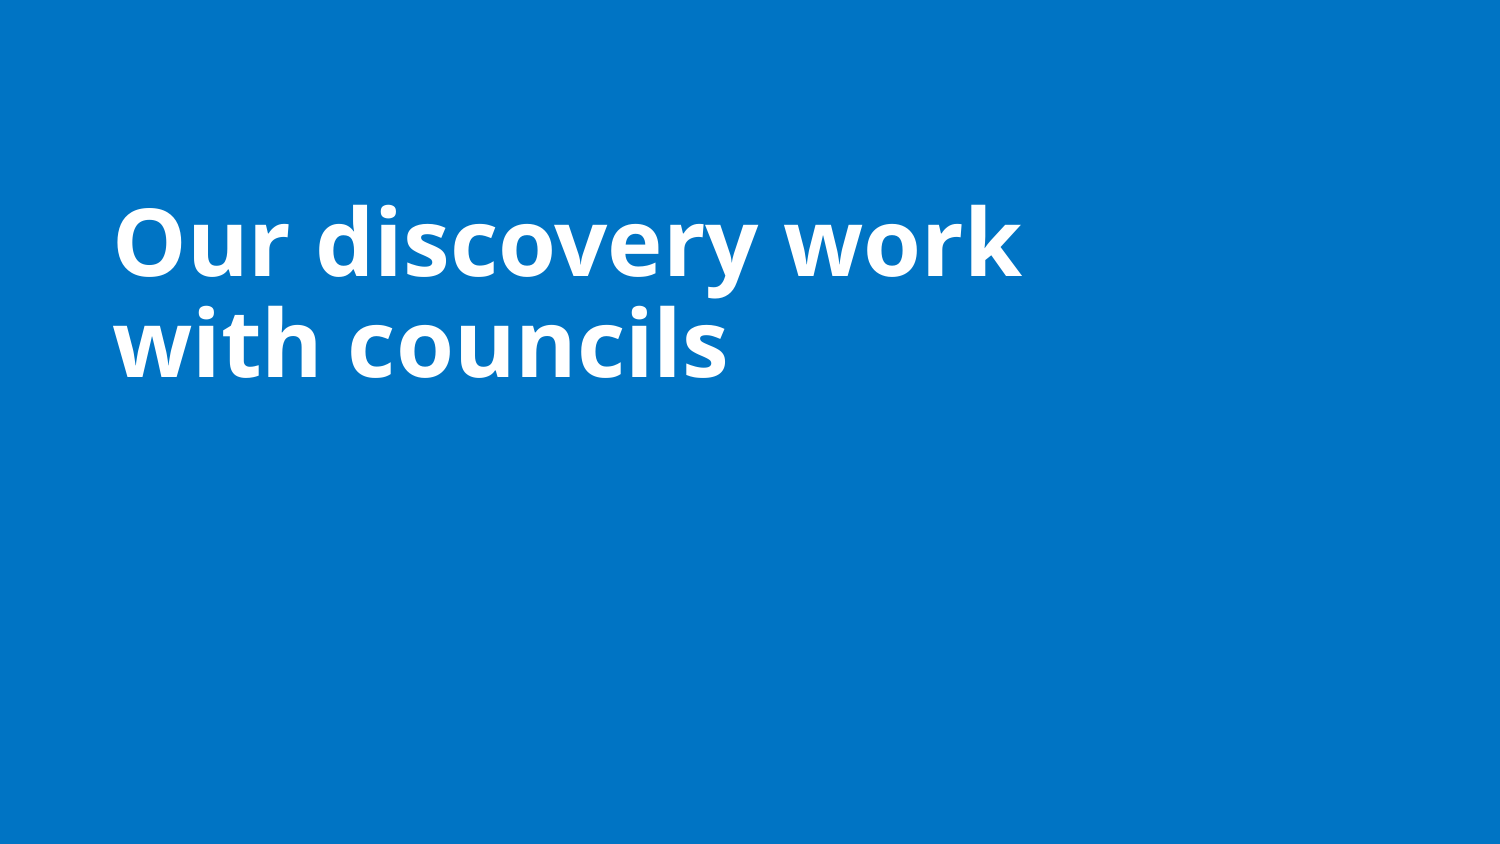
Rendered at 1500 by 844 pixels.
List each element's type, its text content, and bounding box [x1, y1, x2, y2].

title Our discovery work with councils [112, 195, 1375, 401]
